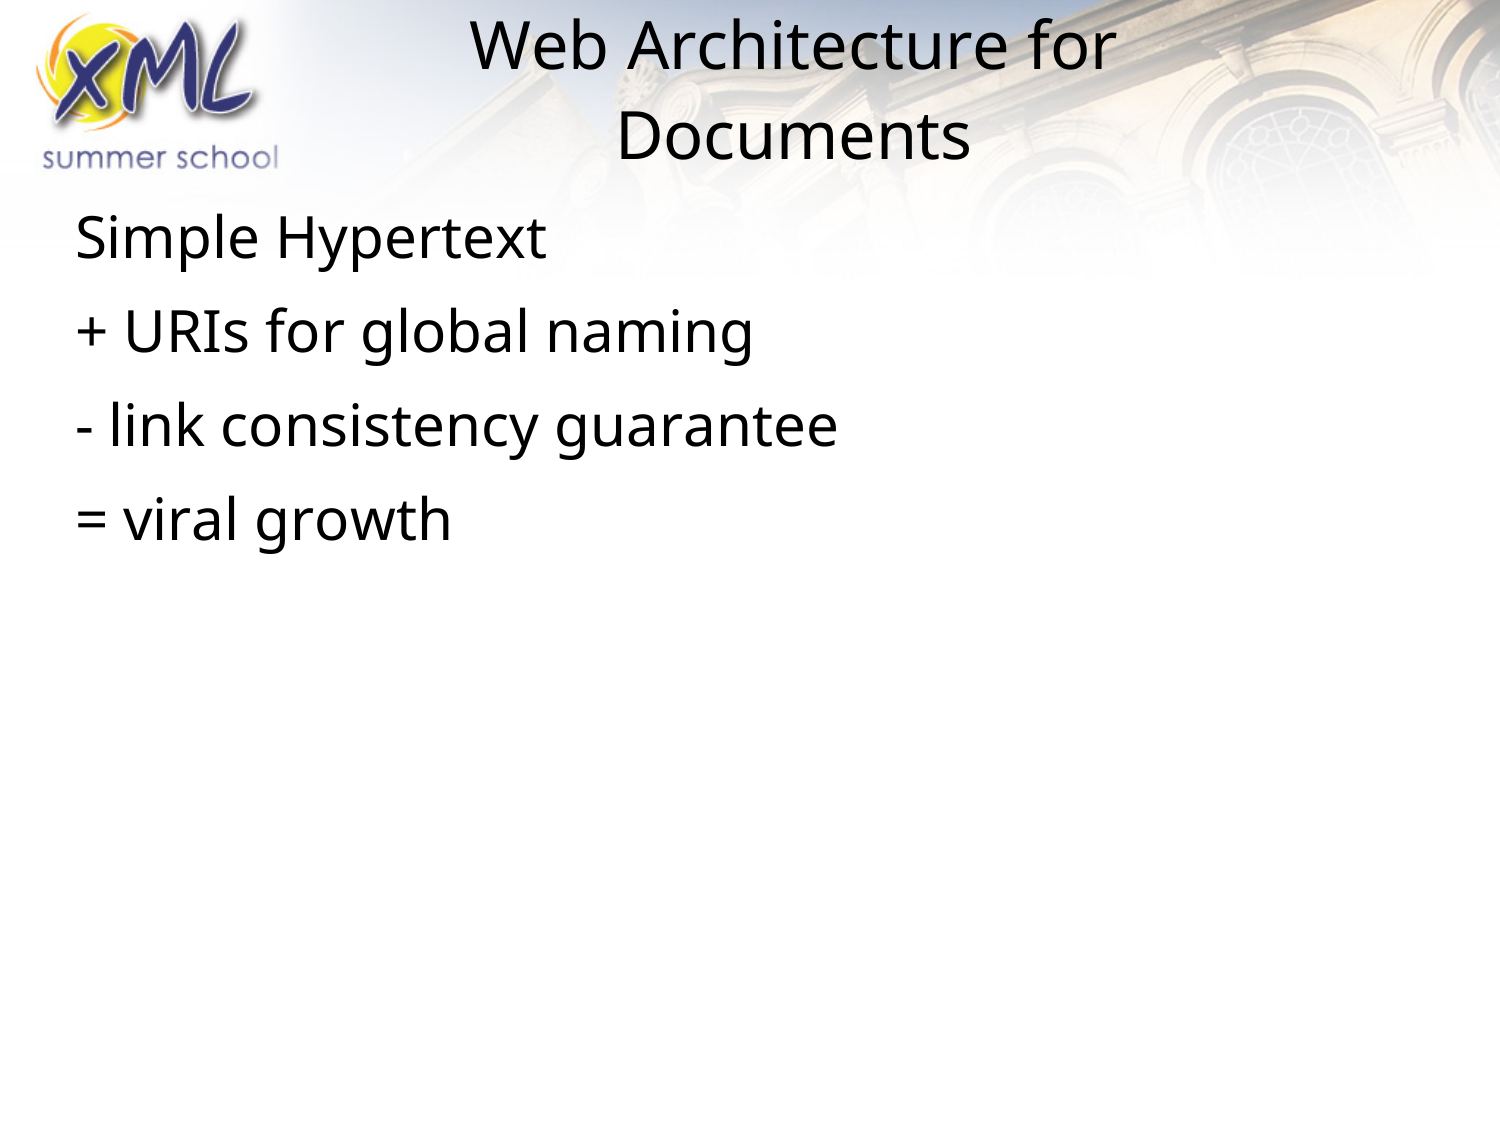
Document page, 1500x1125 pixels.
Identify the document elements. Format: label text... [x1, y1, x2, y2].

list Simple Hypertext + URIs for global naming - link consistency guarantee = viral growth [75, 195, 1426, 991]
title Web Architecture for Documents [281, 8, 1306, 170]
picture [0, 0, 1500, 1125]
